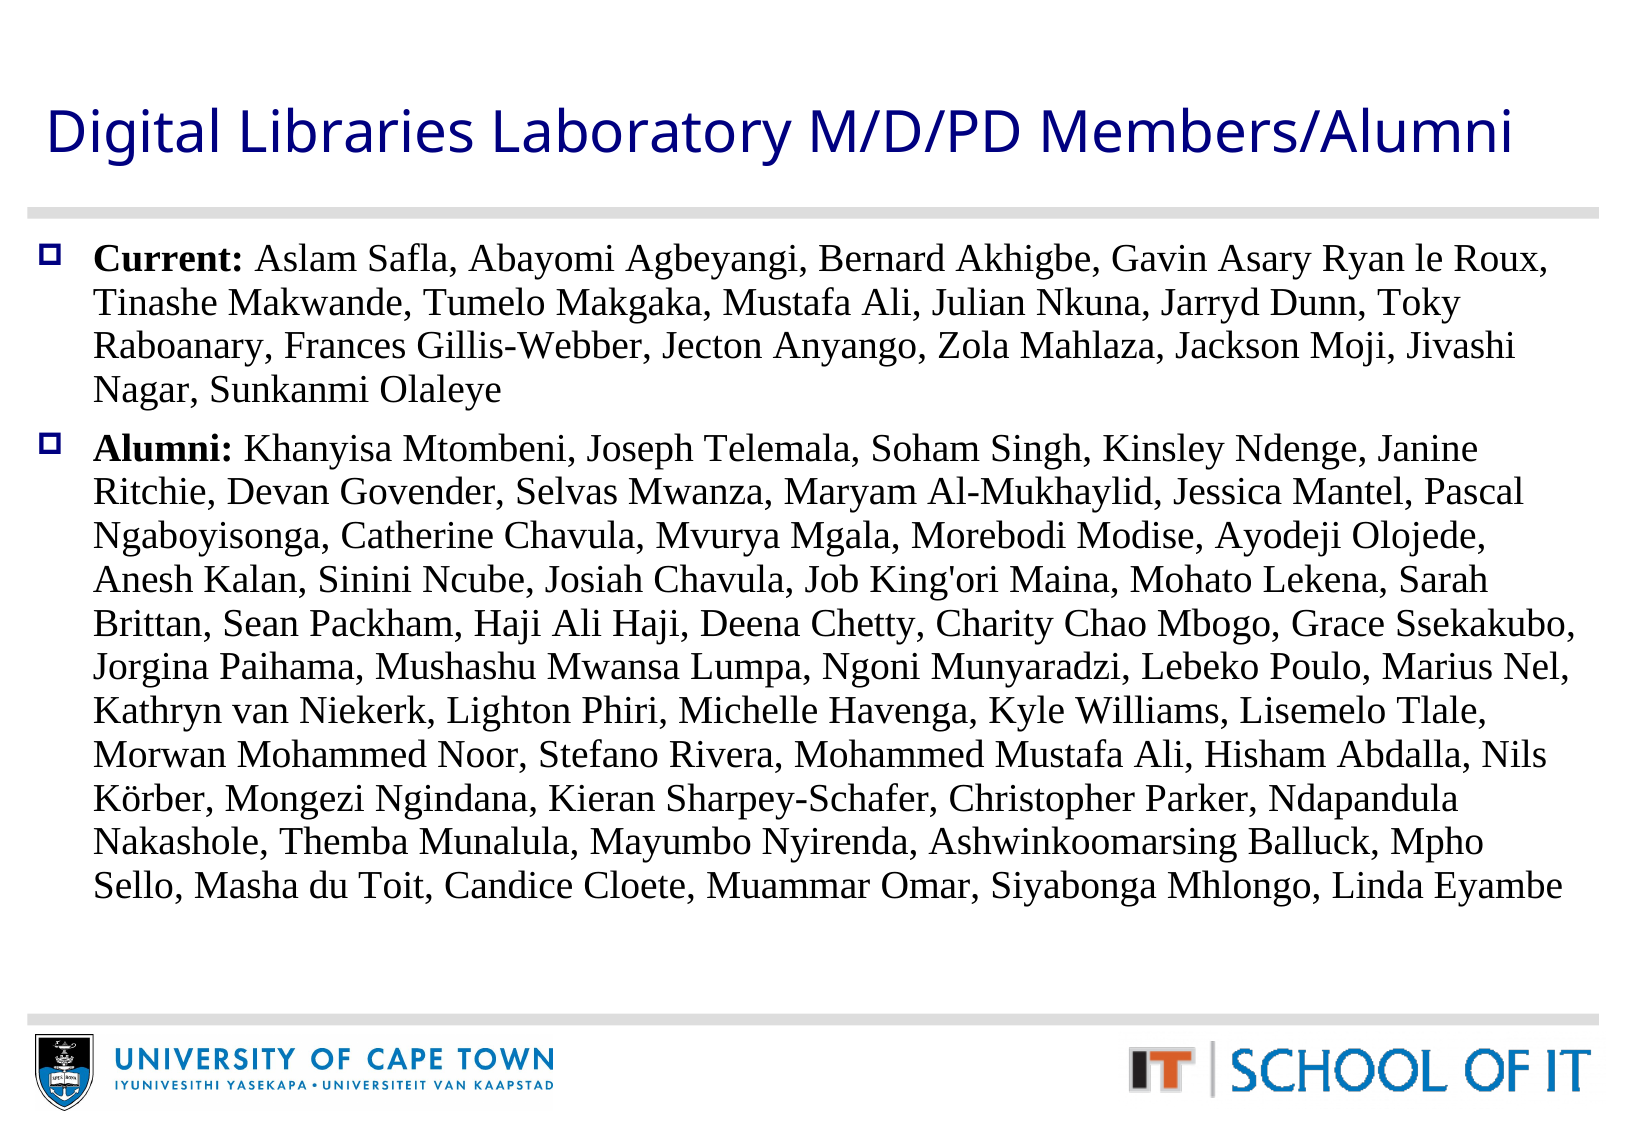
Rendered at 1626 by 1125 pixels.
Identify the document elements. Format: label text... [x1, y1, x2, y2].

picture [1118, 1030, 1606, 1109]
picture [35, 1034, 553, 1111]
title Digital Libraries Laboratory M/D/PD Members/Alumni [45, 66, 1583, 194]
list Current: Aslam Safla, Abayomi Agbeyangi, Bernard Akhigbe, Gavin Asary Ryan le Roux, Tinashe Makwande, Tumelo Makgaka, Mustafa Ali, Julian Nkuna, Jarryd Dunn, Toky Raboanary, Frances Gillis-Webber, Jecton Anyango, Zola Mahlaza, Jackson Moji, Jivashi Nagar, Sunkanmi Olaleye Alumni: Khanyisa Mtombeni, Joseph Telemala, Soham Singh, Kinsley Ndenge, Janine Ritchie, Devan Govender, Selvas Mwanza, Maryam Al-Mukhaylid, Jessica Mantel, Pascal Ngaboyisonga, Catherine Chavula, Mvurya Mgala, Morebodi Modise, Ayodeji Olojede, Anesh Kalan, Sinini Ncube, Josiah Chavula, Job King'ori Maina, Mohato Lekena, Sarah Brittan, Sean Packham, Haji Ali Haji, Deena Chetty, Charity Chao Mbogo, Grace Ssekakubo, Jorgina Paihama, Mushashu Mwansa Lumpa, Ngoni Munyaradzi, Lebeko Poulo, Marius Nel, Kathryn van Niekerk, Lighton Phiri, Michelle Havenga, Kyle Williams, Lisemelo Tlale, Morwan Mohammed Noor, Stefano Rivera, Mohammed Mustafa Ali, Hisham Abdalla, Nils Körber, Mongezi Ngindana, Kieran Sharpey-Schafer, Christopher Parker, Ndapandula Nakashole, Themba Munalula, Mayumbo Nyirenda, Ashwinkoomarsing Balluck, Mpho Sello, Masha du Toit, Candice Cloete, Muammar Omar, Siyabonga Mhlongo, Linda Eyambe [36, 236, 1583, 998]
